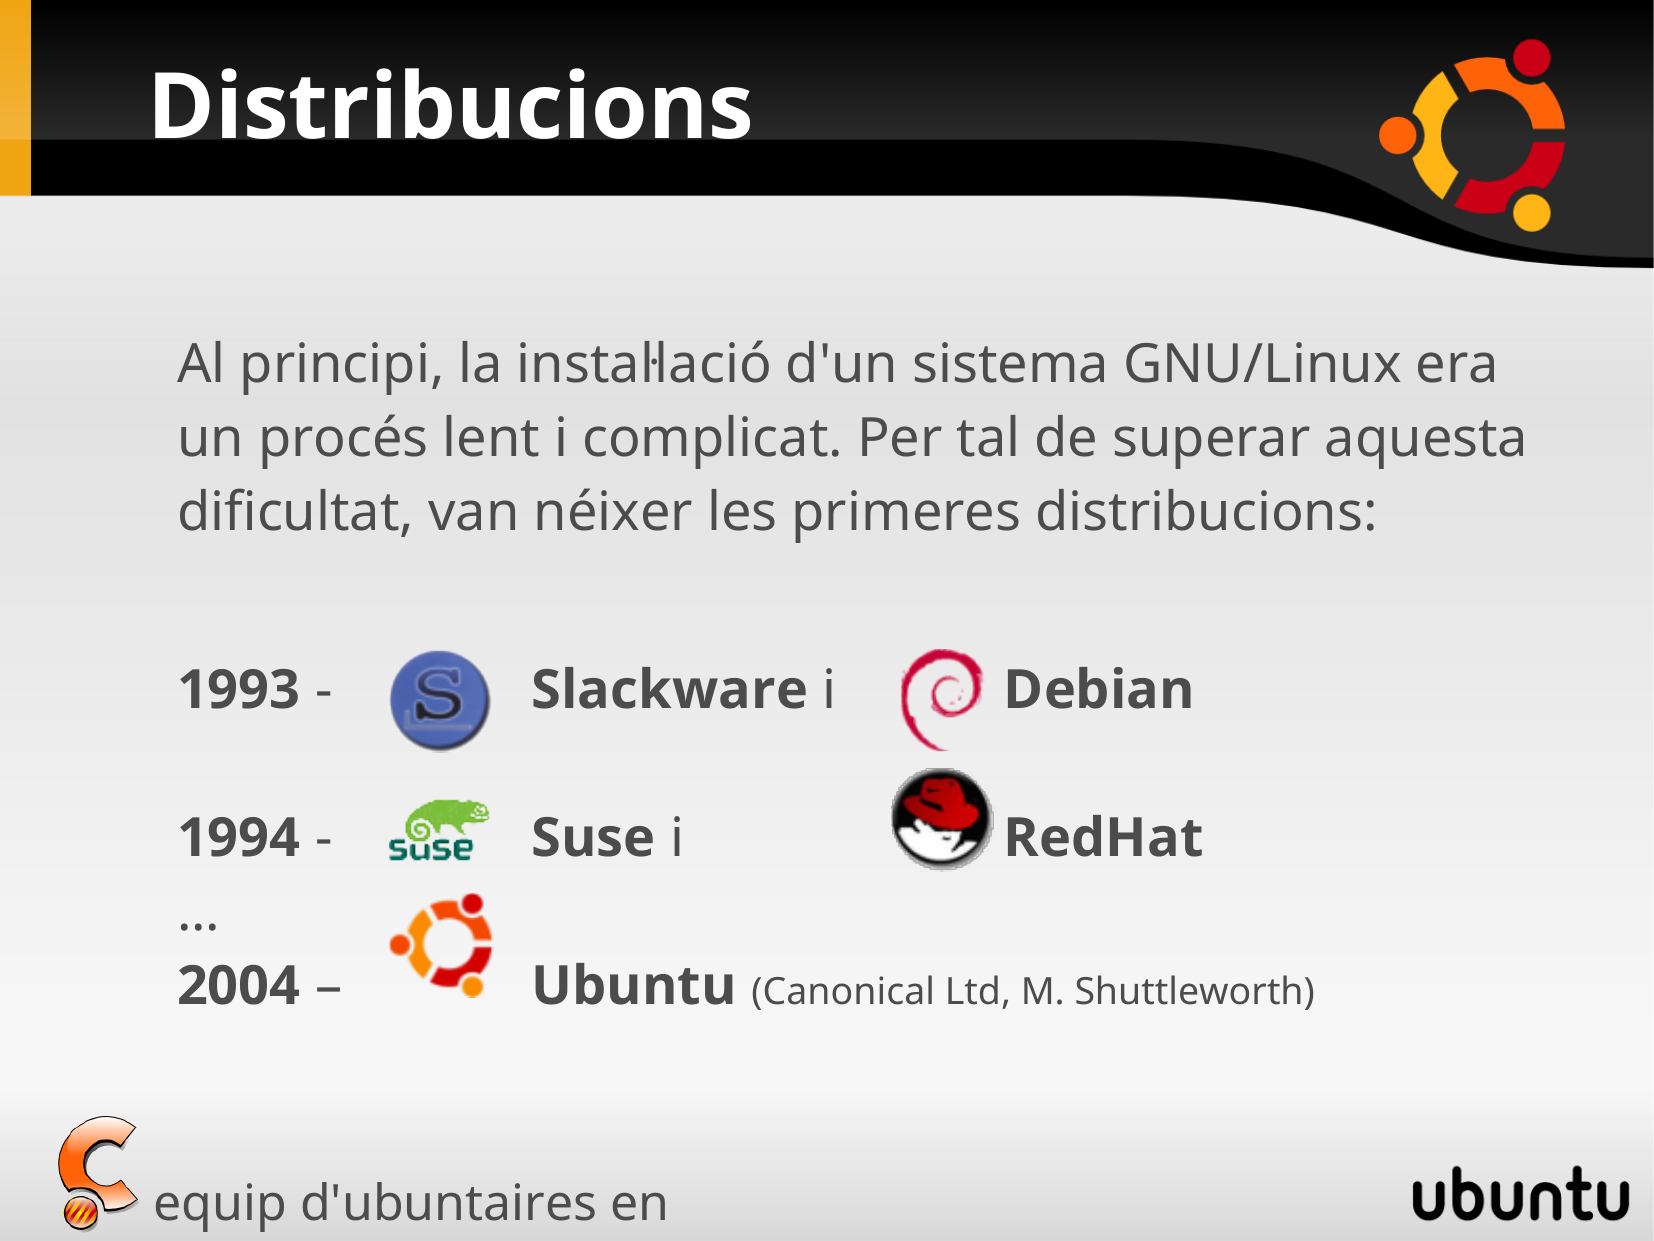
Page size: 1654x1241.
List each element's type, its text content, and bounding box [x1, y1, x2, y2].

text_box Al principi, la instal·lació d'un sistema GNU/Linux era un procés lent i complicat. Per tal de superar aquesta dificultat, van néixer les primeres distribucions: 1993 - Slackware i Debian 1994 - Suse i RedHat ... 2004 – Ubuntu (Canonical Ltd, M. Shuttleworth) [177, 324, 1536, 1069]
picture [0, 0, 1654, 1241]
title Distribucions [0, 0, 1489, 208]
